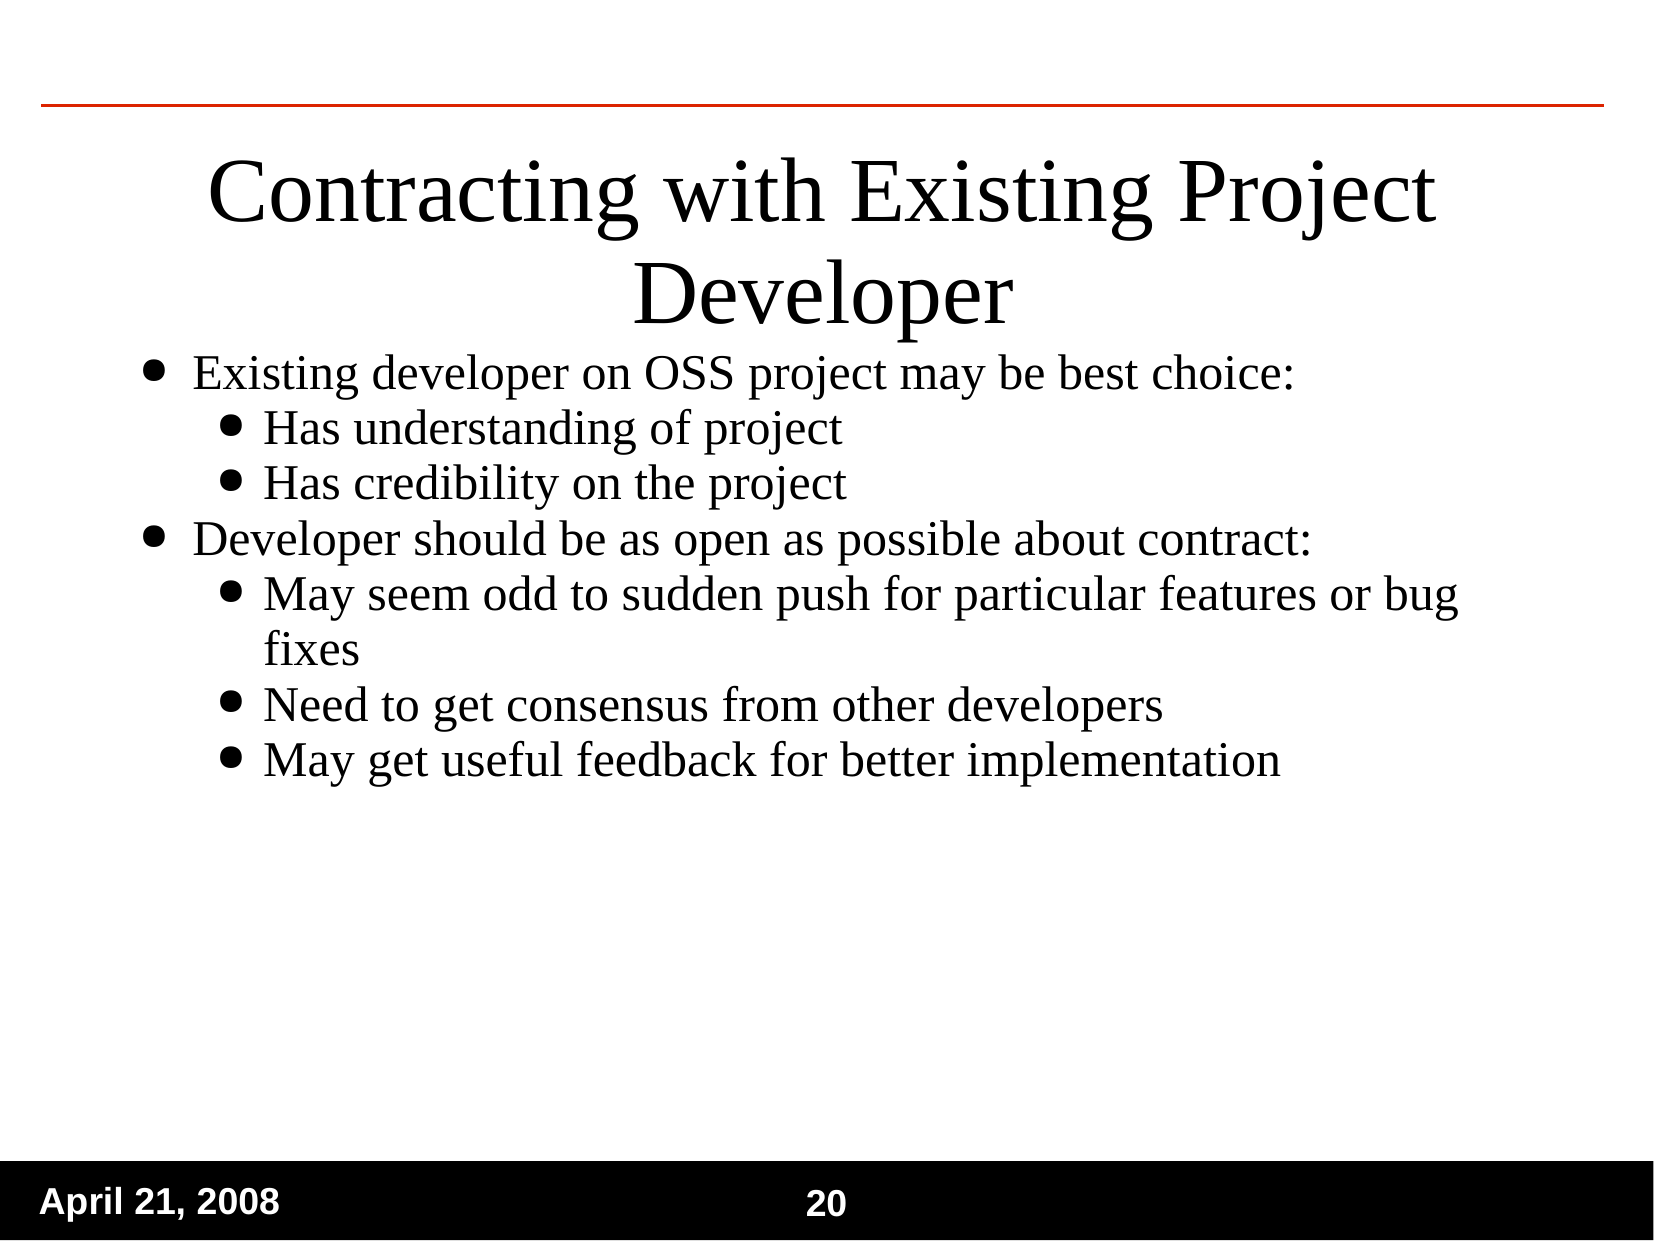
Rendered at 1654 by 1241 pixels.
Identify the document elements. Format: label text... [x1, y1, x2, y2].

title Contracting with Existing Project Developer [117, 130, 1530, 353]
list Existing developer on OSS project may be best choice: Has understanding of project Has credibility on the project Developer should be as open as possible about contract: May seem odd to sudden push for particular features or bug fixes Need to get consensus from other developers May get useful feedback for better implementation [121, 344, 1534, 1127]
